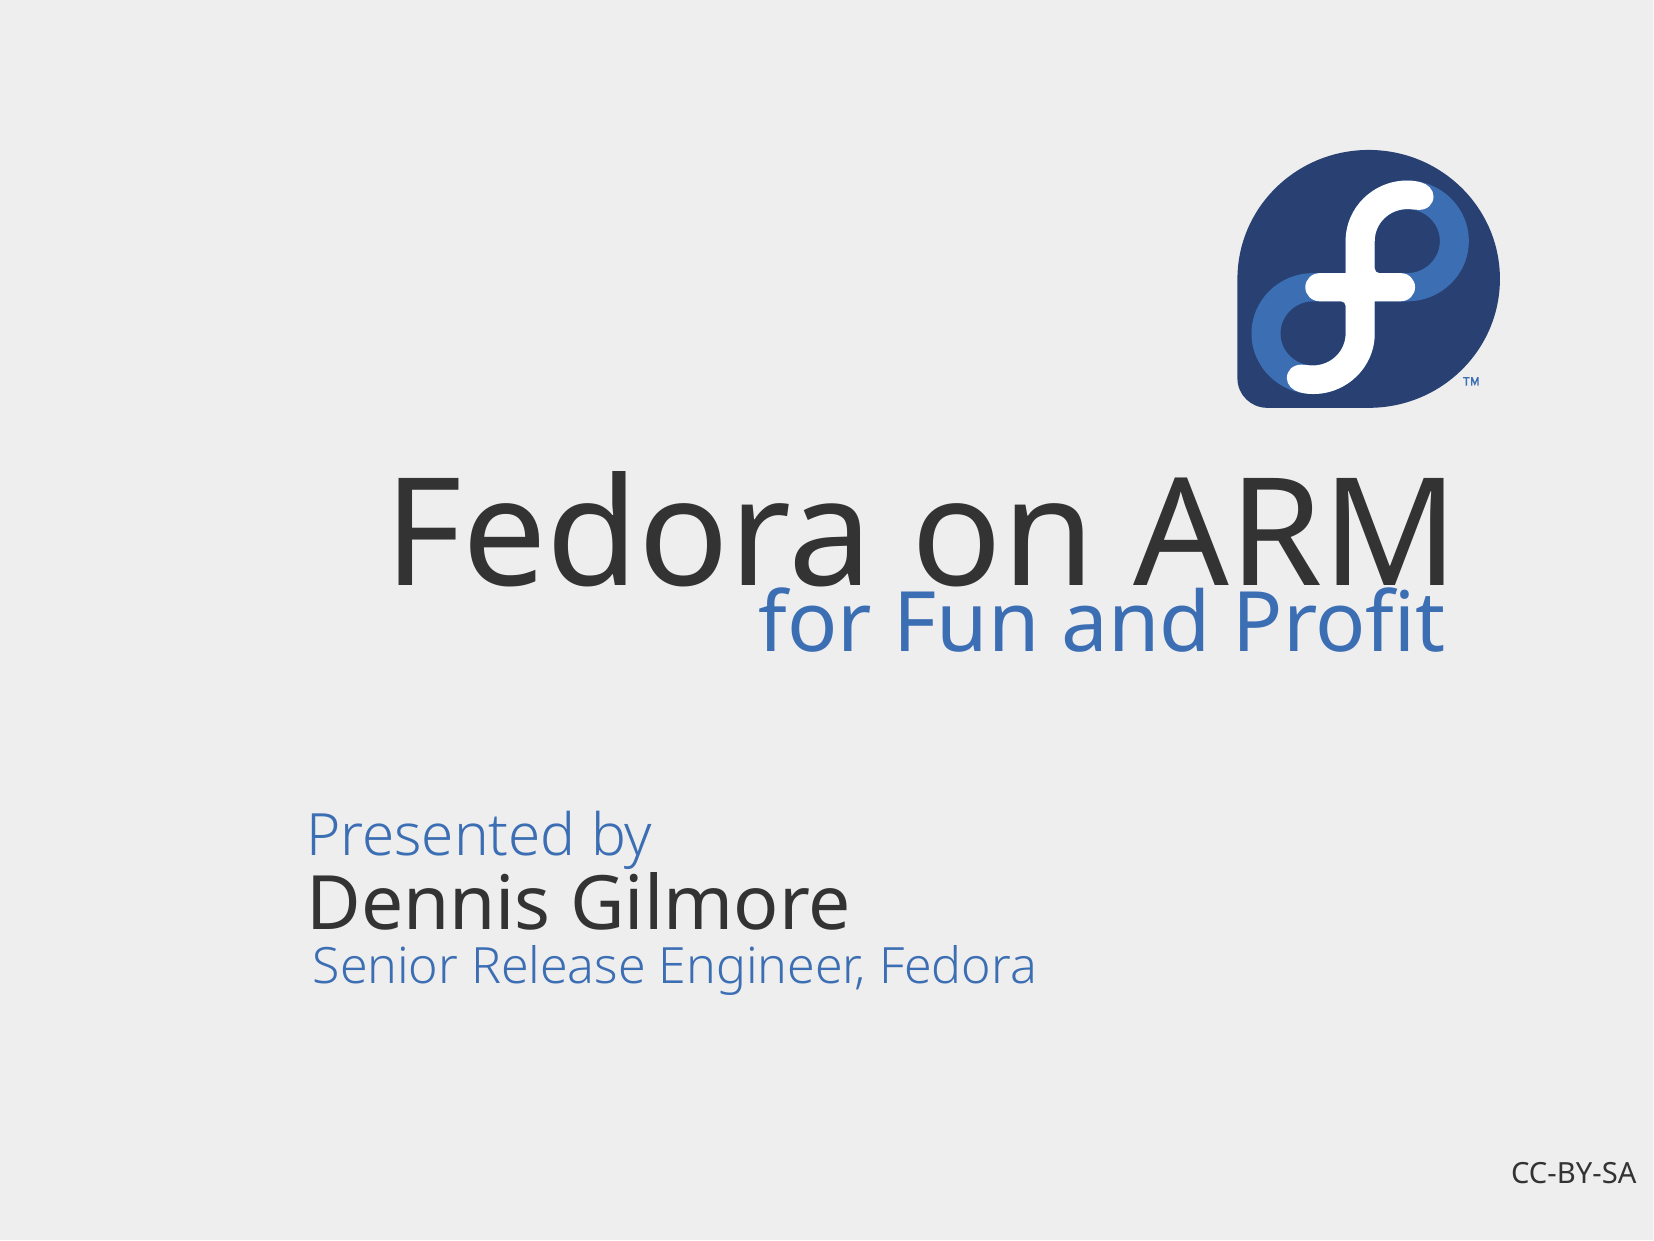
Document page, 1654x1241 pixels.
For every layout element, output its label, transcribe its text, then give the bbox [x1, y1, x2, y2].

text_box CC-BY-SA [36, 1144, 1652, 1240]
picture [1237, 149, 1500, 408]
subtitle for Fun and Profit [100, 616, 1447, 671]
text_box Presented by [291, 785, 696, 872]
text_box Senior Release Engineer, Fedora [297, 922, 1569, 999]
text_box Fedora on ARM [37, 417, 1475, 616]
text_box Dennis Gilmore [291, 841, 1043, 949]
